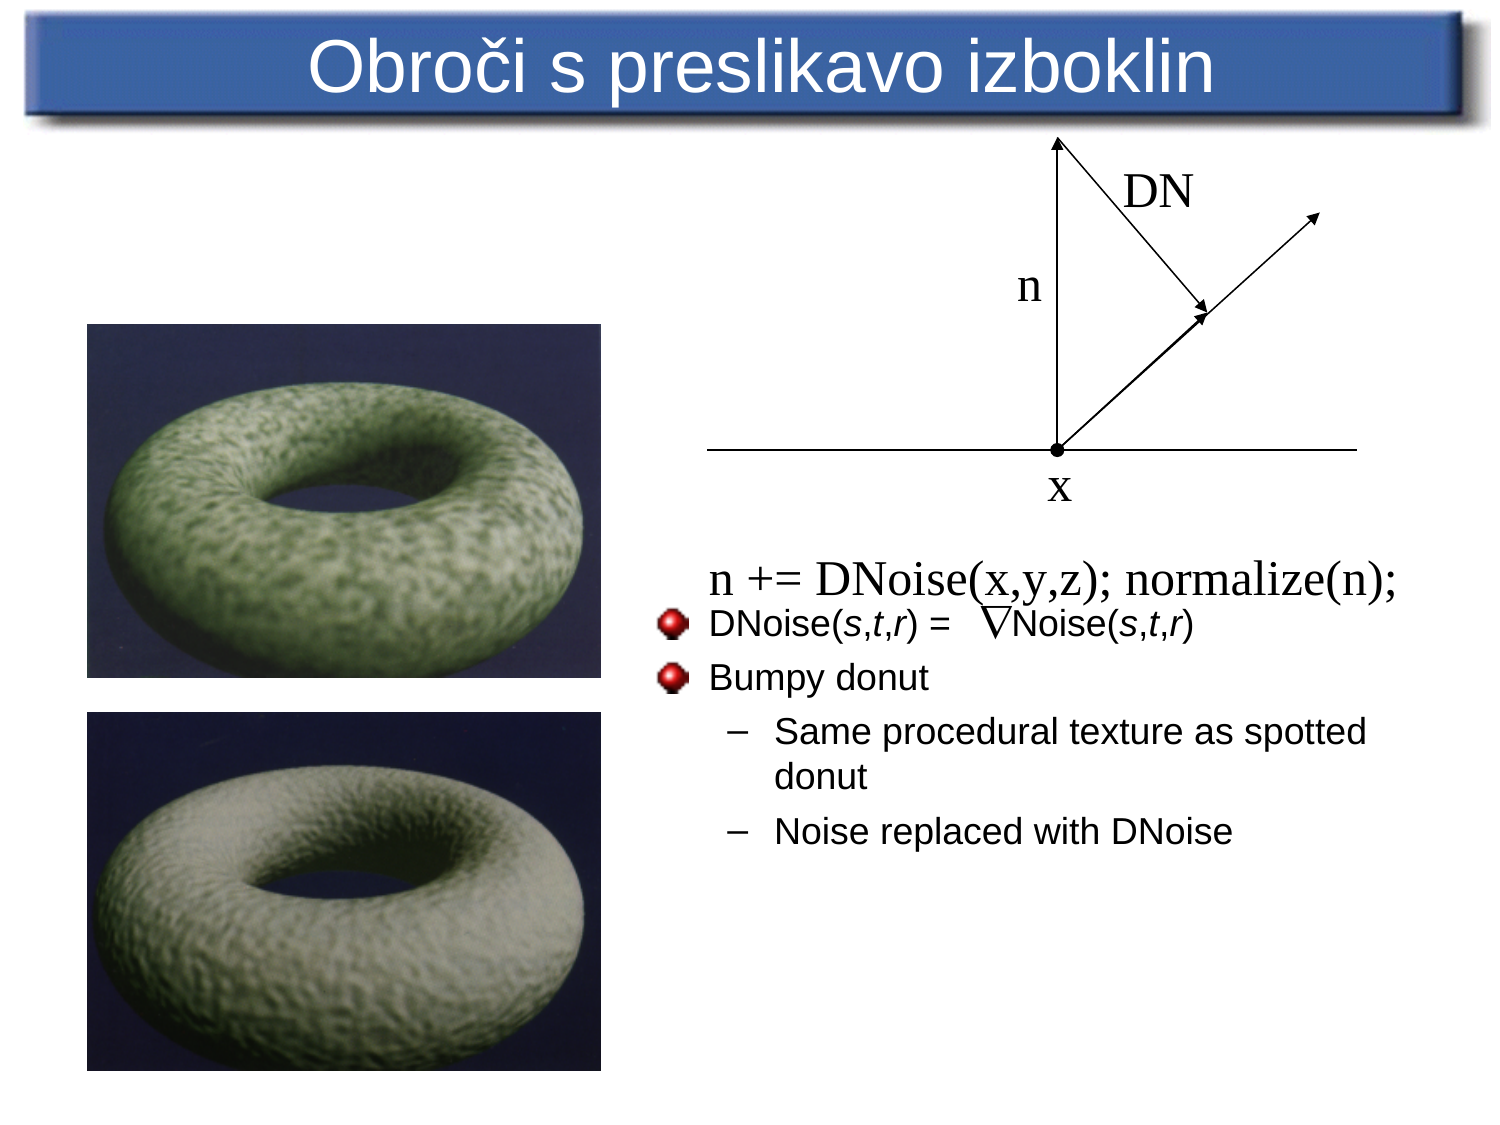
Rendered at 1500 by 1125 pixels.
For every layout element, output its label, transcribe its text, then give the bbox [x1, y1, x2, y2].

chart [87, 324, 601, 678]
picture [23, 8, 1491, 135]
text_box x [1032, 444, 1088, 520]
text_box n [1002, 244, 1057, 320]
list DNoise(s,t,r) = Noise(s,t,r) Bumpy donut Same procedural texture as spotted donut Noise replaced with DNoise [637, 591, 1401, 967]
text_box [1051, 443, 1064, 457]
text_box n += DNoise(x,y,z); normalize(n); [694, 537, 1414, 613]
text_box DN [1107, 149, 1210, 226]
chart [87, 712, 601, 1071]
title Obroči s preslikavo izboklin [24, 0, 1500, 126]
